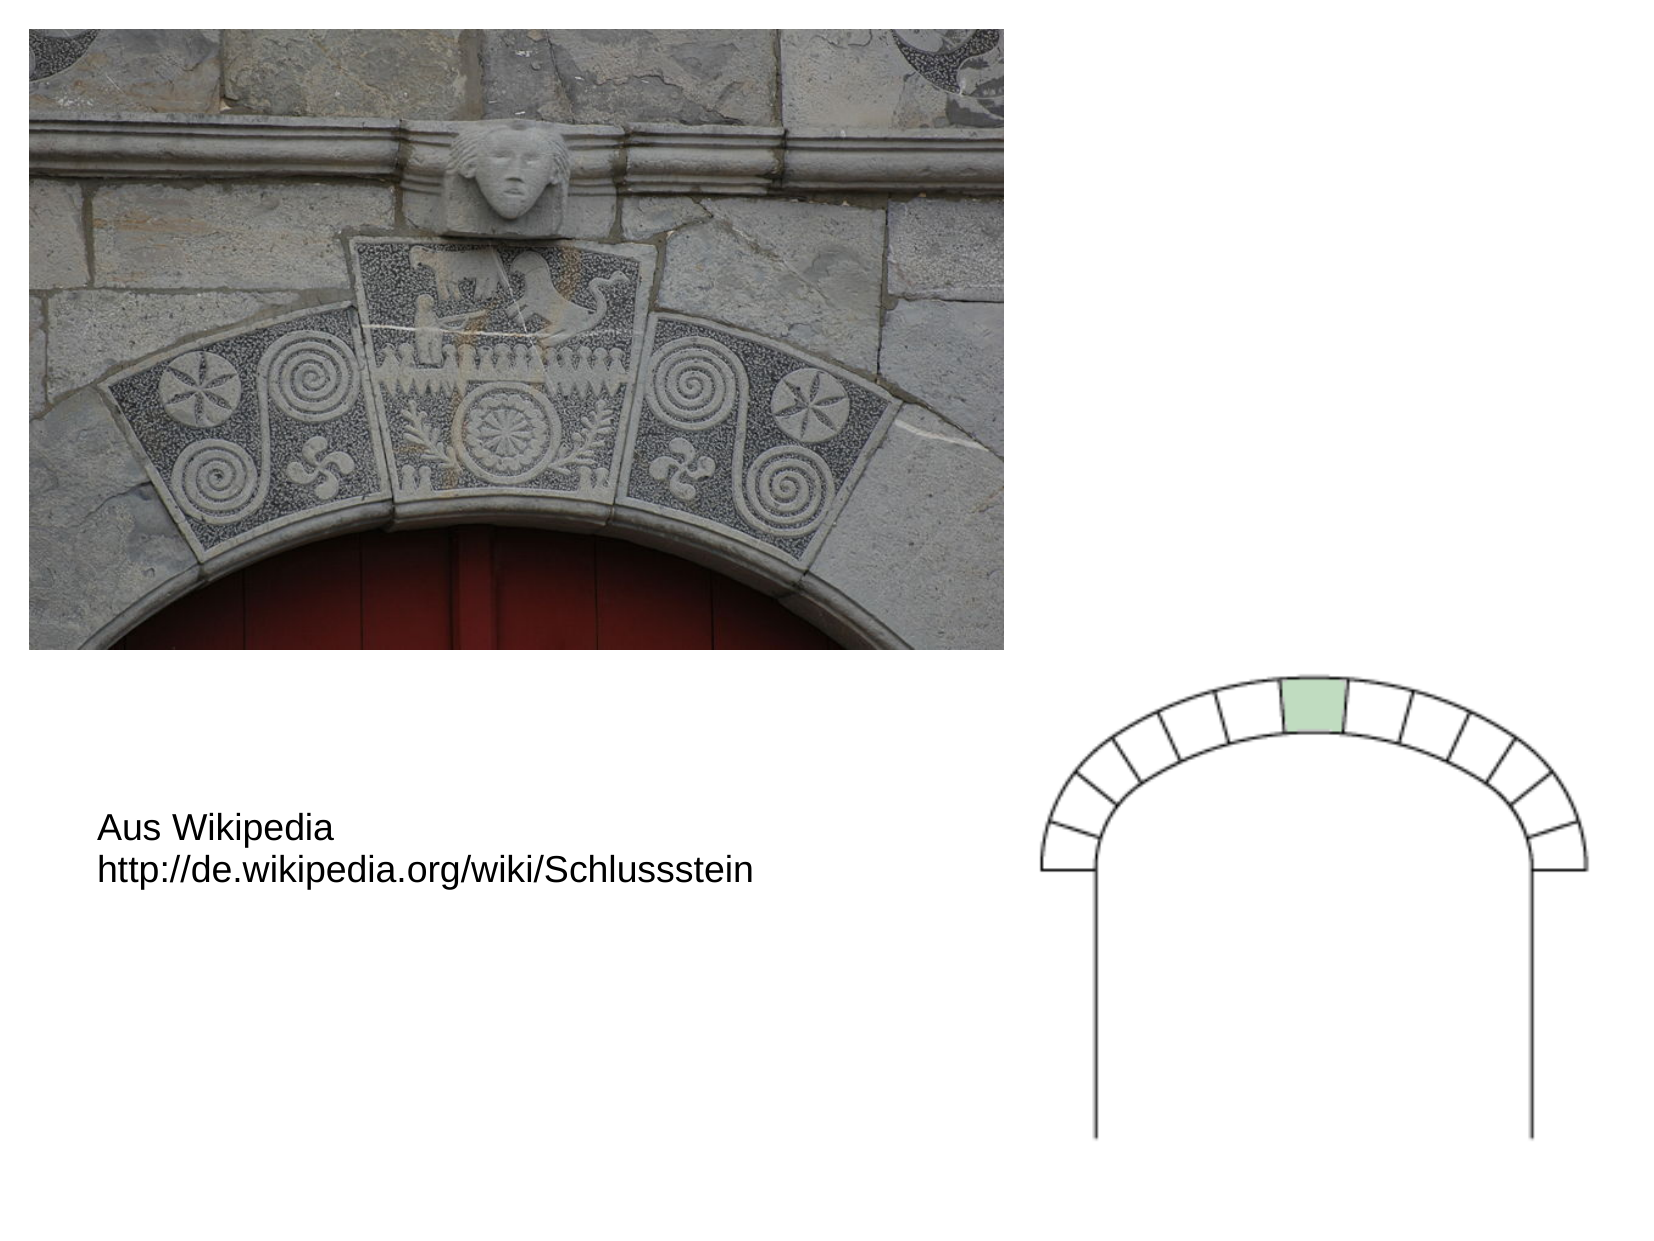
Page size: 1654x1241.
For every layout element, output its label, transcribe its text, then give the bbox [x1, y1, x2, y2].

picture [29, 29, 1654, 1241]
text_box Aus Wikipedia http://de.wikipedia.org/wiki/Schlussstein [82, 799, 827, 941]
